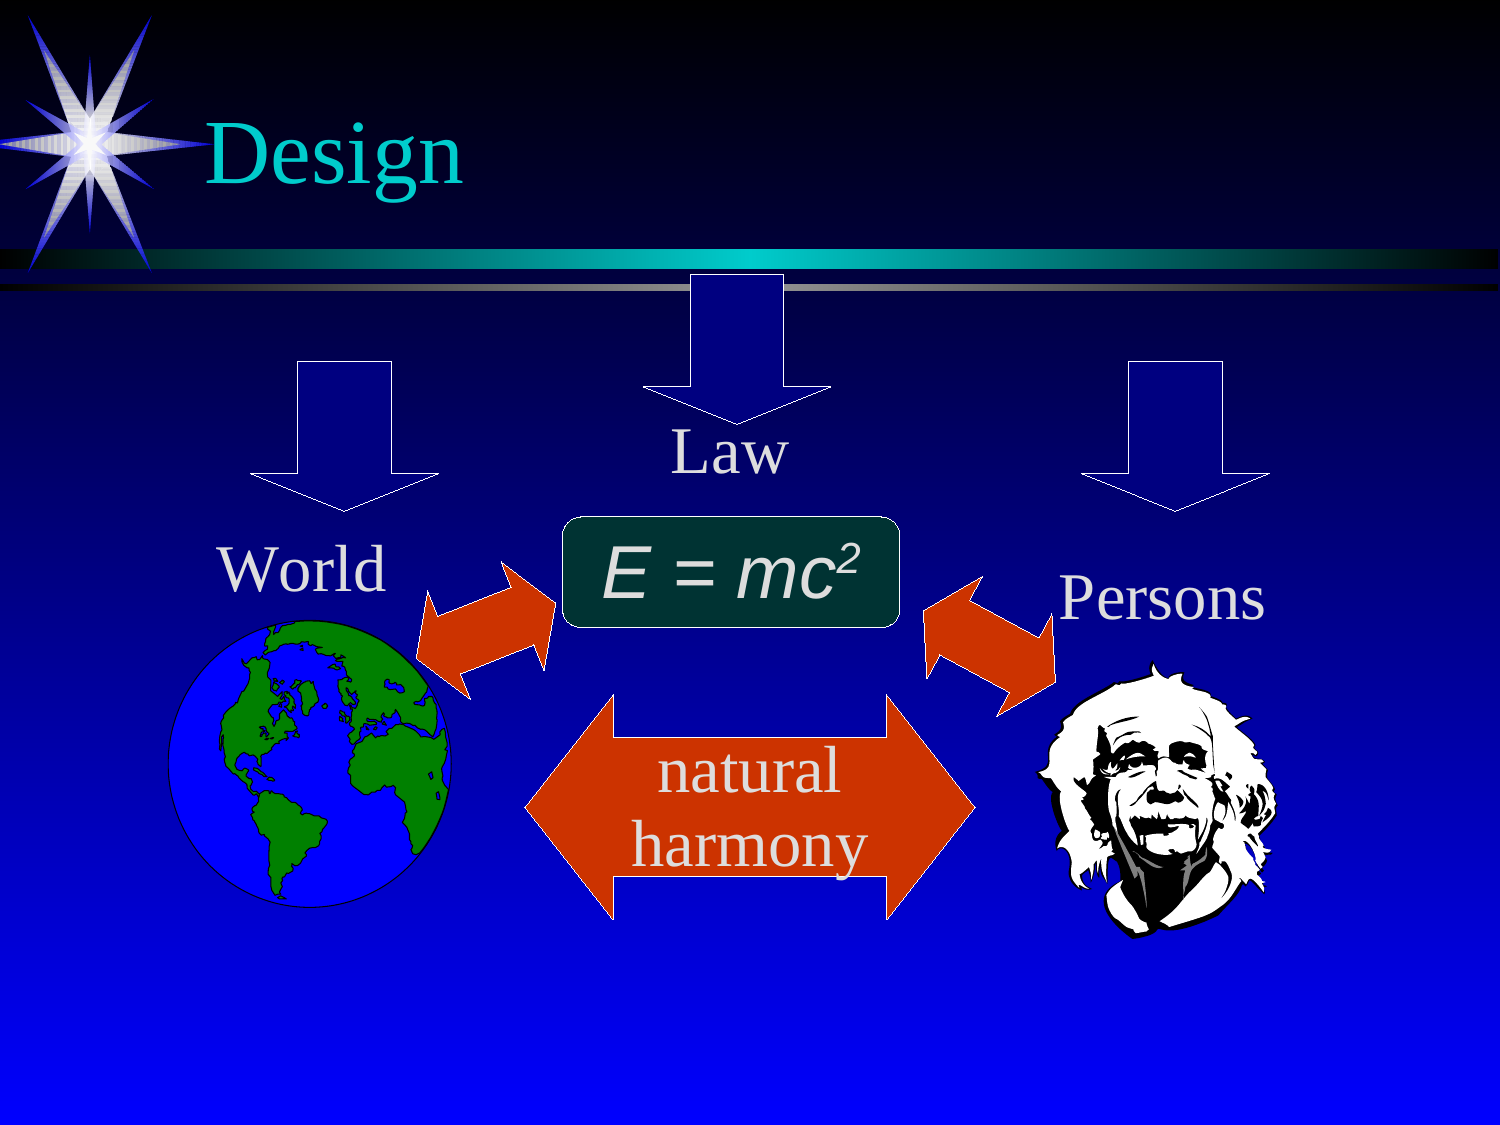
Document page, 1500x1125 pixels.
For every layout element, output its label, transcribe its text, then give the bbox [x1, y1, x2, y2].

title Design [189, 22, 1465, 211]
text_box Law [656, 406, 919, 496]
text_box Persons [1044, 552, 1307, 642]
text_box World [201, 524, 464, 614]
text_box [250, 361, 439, 512]
chart [167, 619, 453, 909]
text_box natural harmony [524, 694, 976, 920]
text_box [923, 576, 1056, 717]
chart [1034, 660, 1278, 942]
text_box [416, 561, 556, 700]
text_box [643, 274, 831, 425]
text_box [1081, 361, 1270, 512]
text_box E = mc2 [562, 516, 900, 628]
